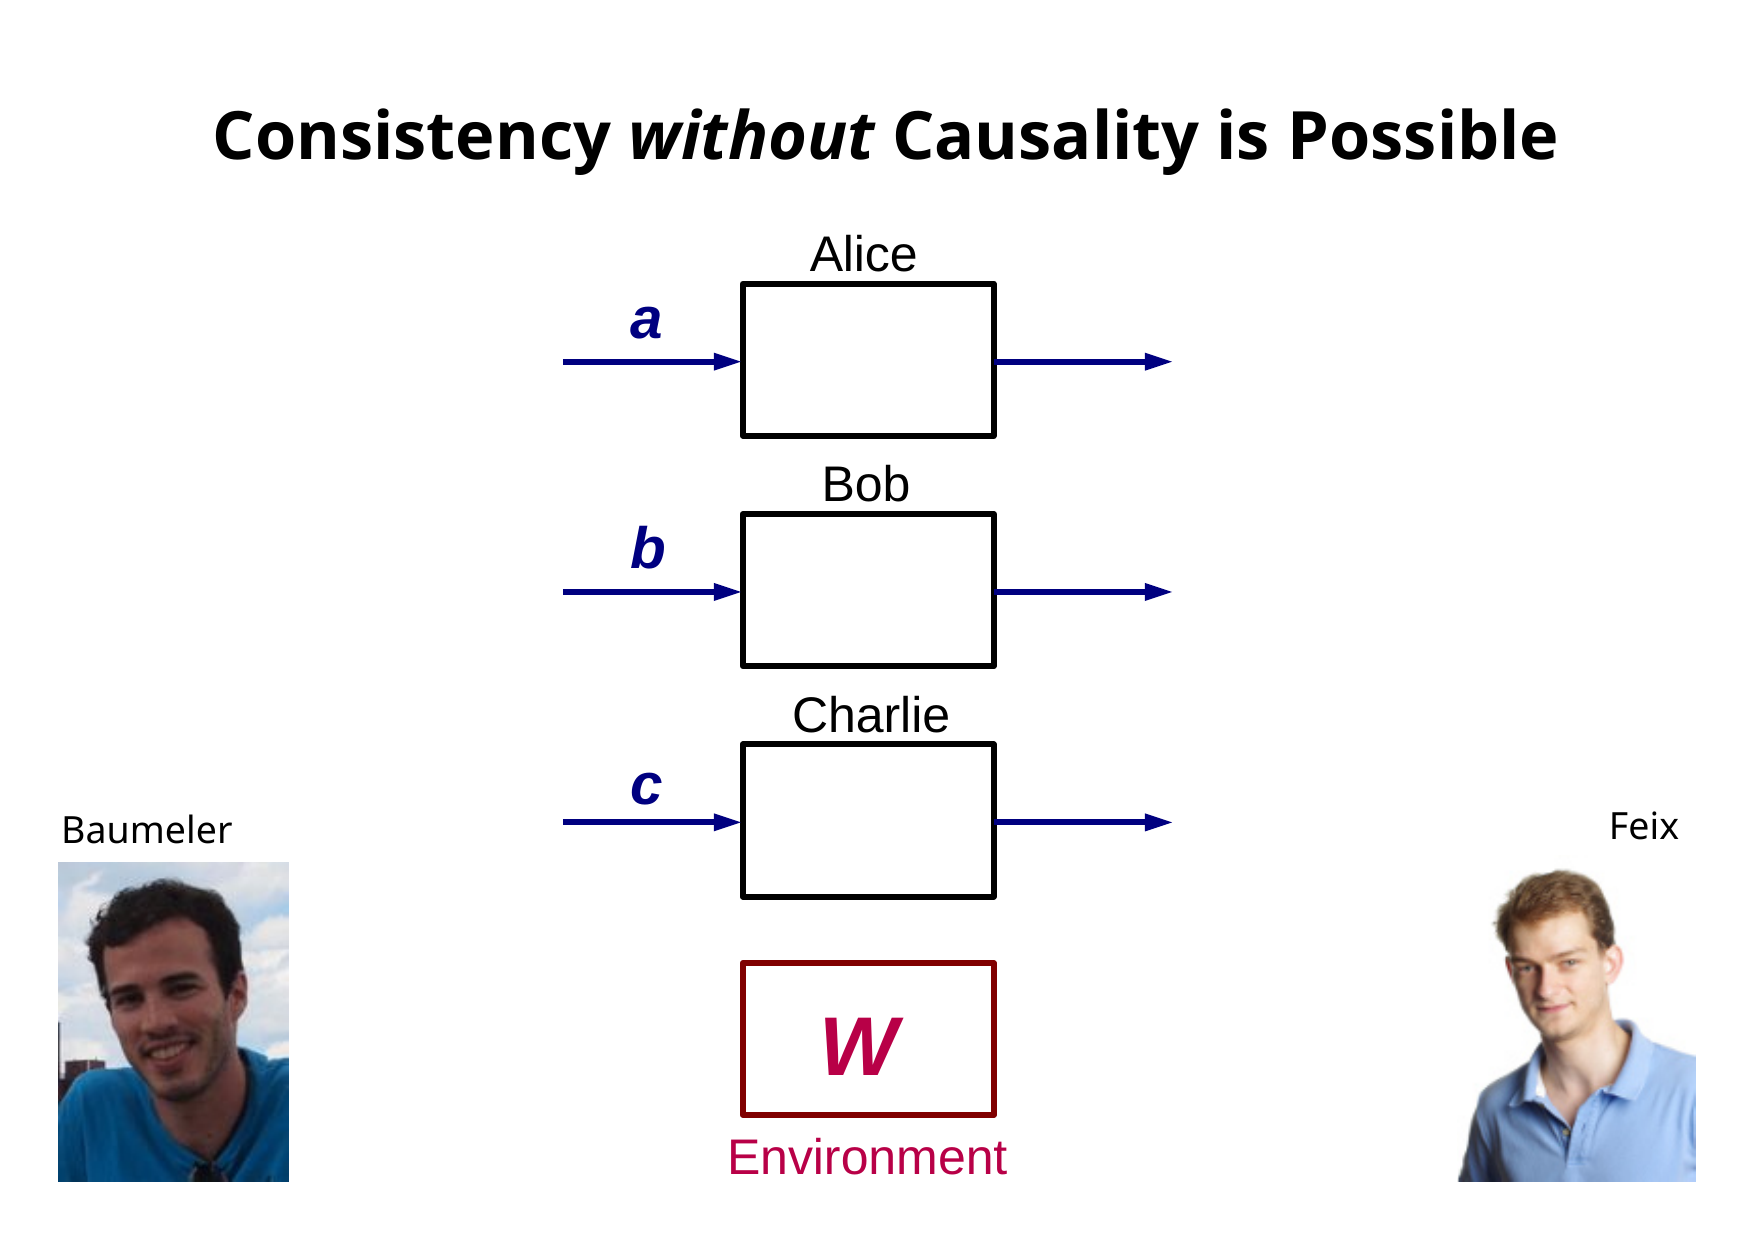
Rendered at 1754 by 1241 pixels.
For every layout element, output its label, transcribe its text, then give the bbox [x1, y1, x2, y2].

text_box Alice [791, 215, 1065, 275]
text_box Baumeler [46, 796, 364, 872]
text_box Environment [709, 1119, 1318, 1196]
text_box a [612, 275, 1111, 362]
text_box Consistency without Causality is Possible [198, 81, 1562, 171]
text_box Feix [1594, 792, 1754, 868]
picture [1457, 855, 1696, 1182]
text_box Bob [803, 445, 1077, 505]
picture [58, 862, 289, 1182]
text_box W [801, 990, 1075, 1105]
text_box b [612, 505, 1111, 592]
text_box Charlie [774, 676, 1048, 741]
text_box c [613, 741, 1111, 828]
